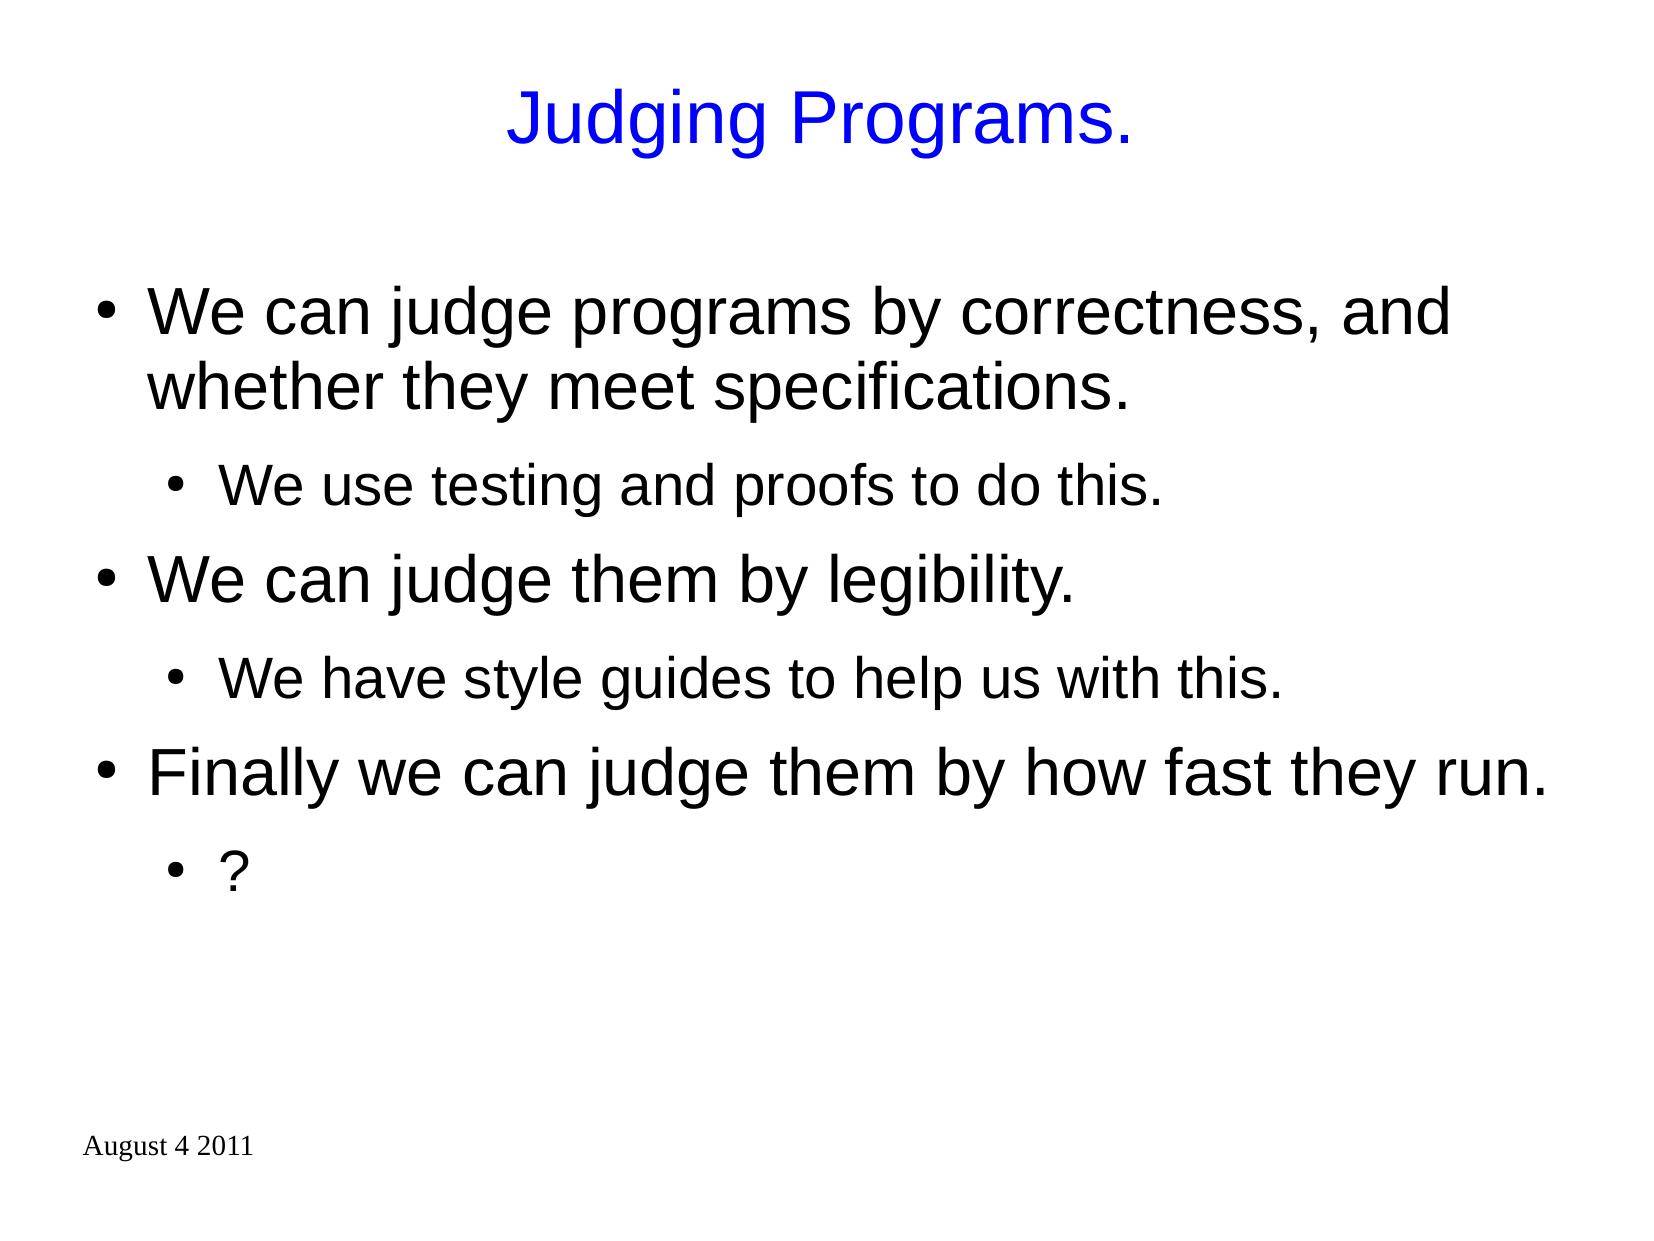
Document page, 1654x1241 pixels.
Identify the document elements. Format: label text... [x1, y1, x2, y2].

list We can judge programs by correctness, and whether they meet specifications. We use testing and proofs to do this. We can judge them by legibility. We have style guides to help us with this. Finally we can judge them by how fast they run. ? [76, 274, 1565, 1093]
title Judging Programs. [76, 58, 1565, 178]
